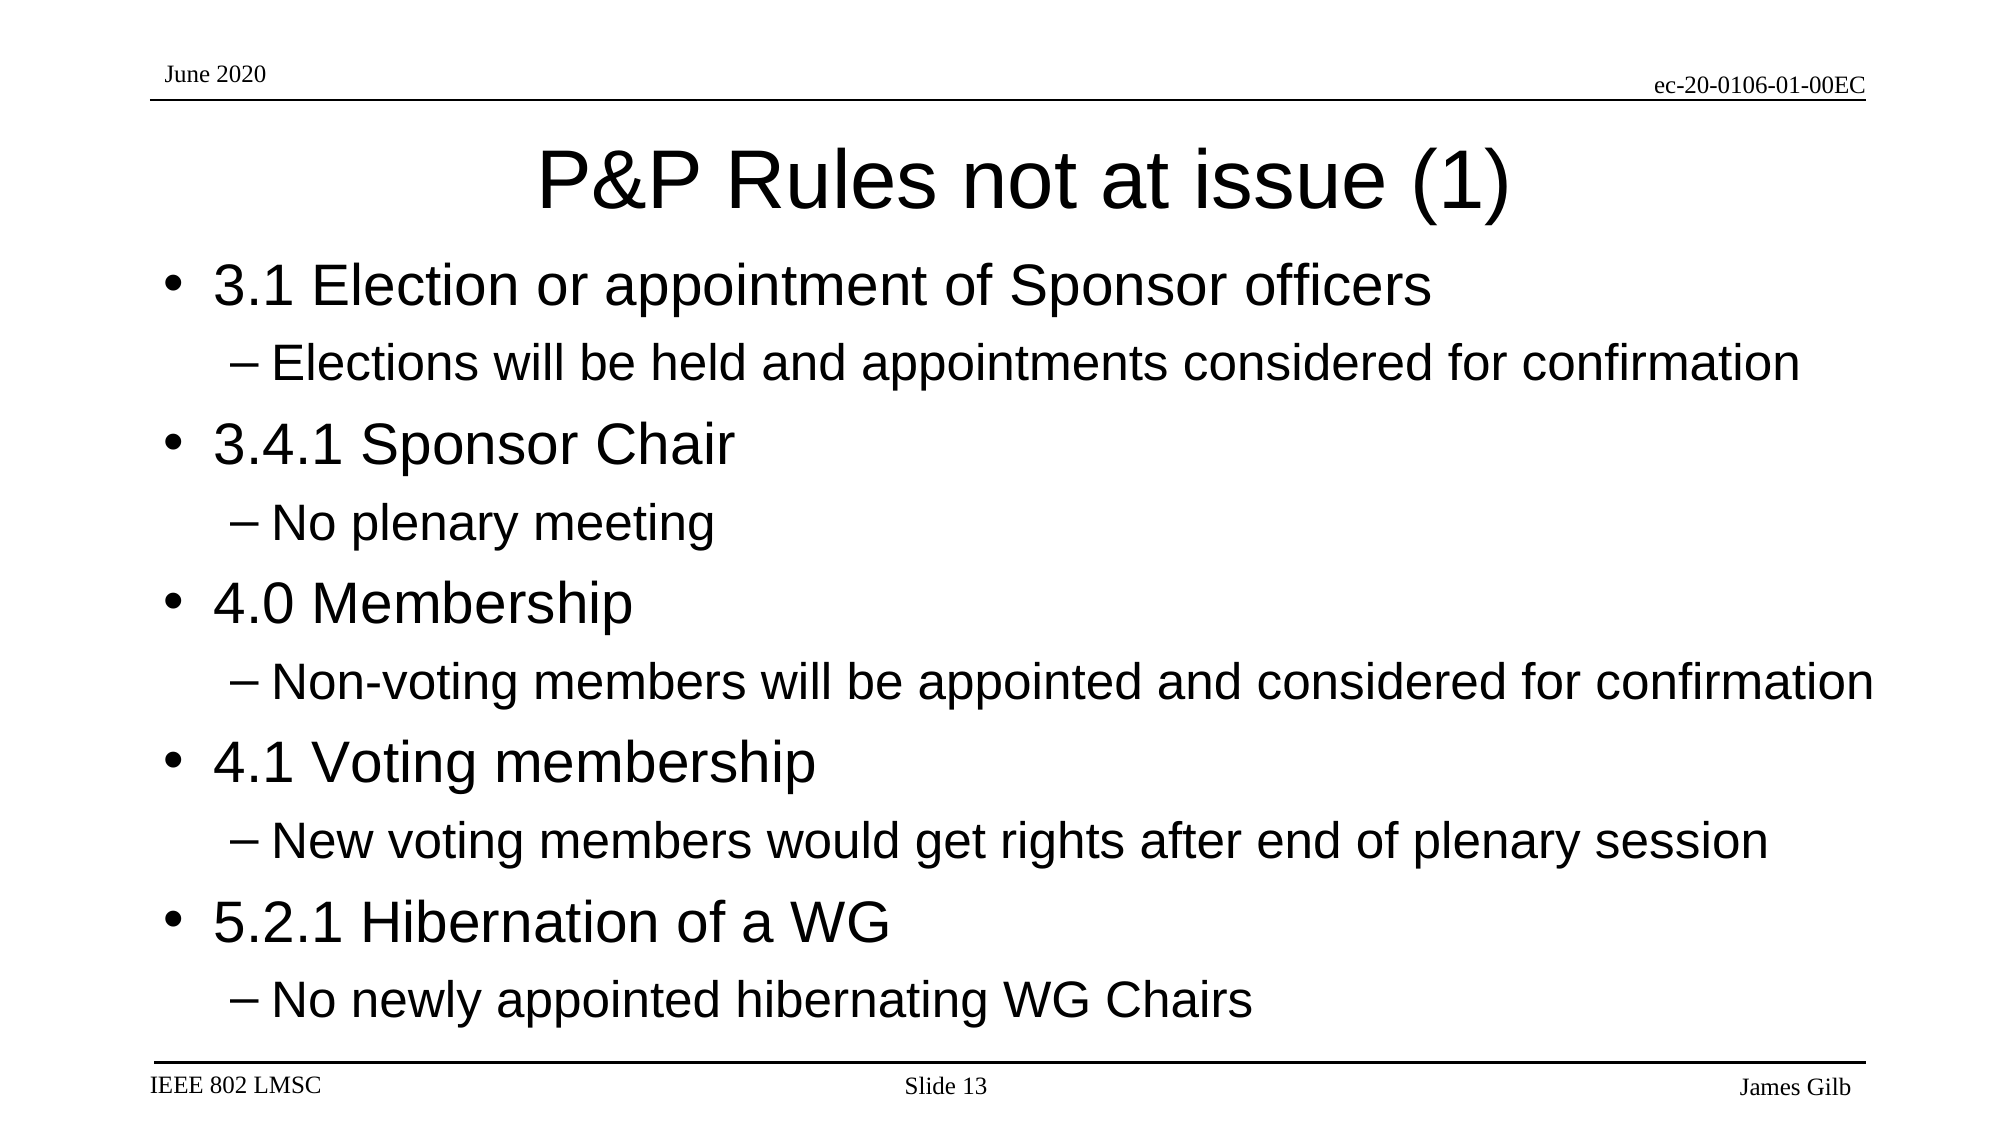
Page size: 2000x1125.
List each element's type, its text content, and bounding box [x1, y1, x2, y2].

list 3.1 Election or appointment of Sponsor officers Elections will be held and appointments considered for confirmation 3.4.1 Sponsor Chair No plenary meeting 4.0 Membership Non-voting members will be appointed and considered for confirmation 4.1 Voting membership New voting members would get rights after end of plenary session 5.2.1 Hibernation of a WG No newly appointed hibernating WG Chairs [148, 238, 1899, 1049]
title P&P Rules not at issue (1) [149, 112, 1900, 238]
